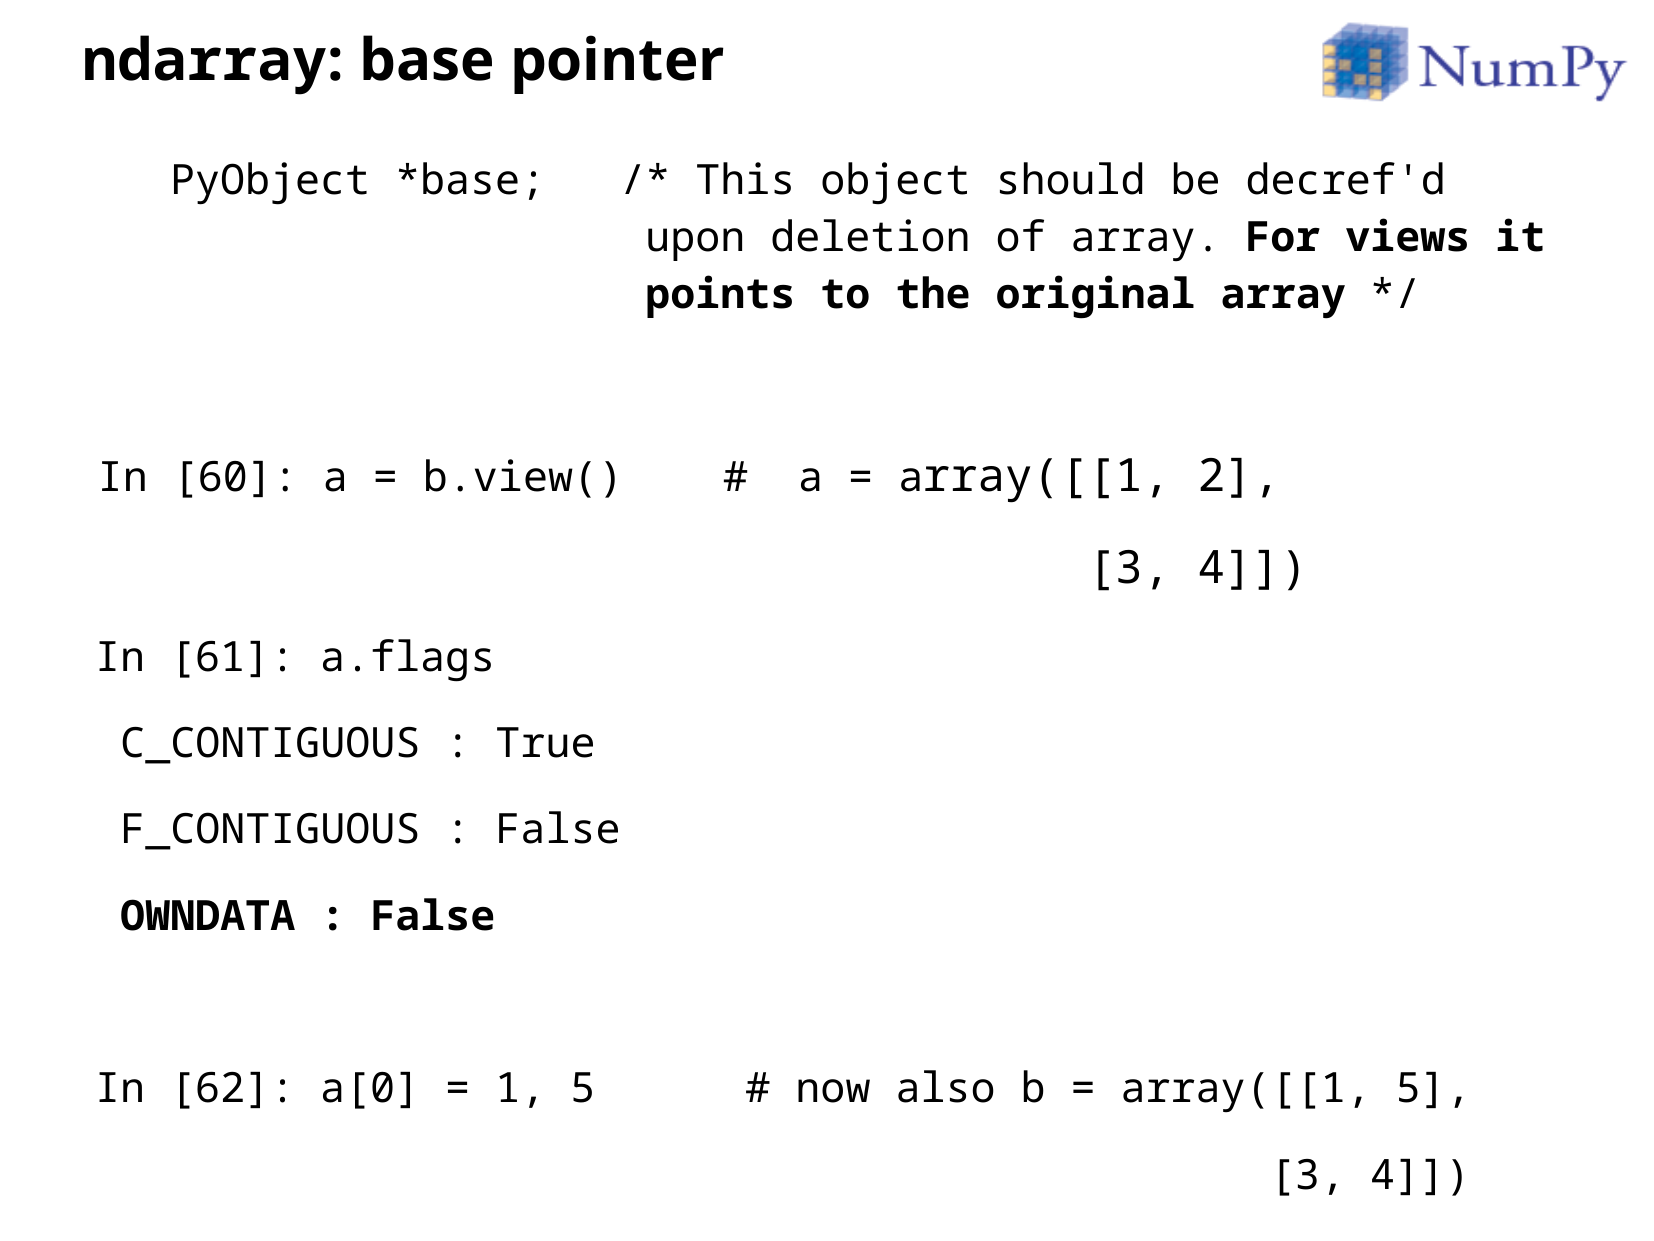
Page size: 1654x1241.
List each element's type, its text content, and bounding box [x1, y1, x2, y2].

picture [1302, 13, 1635, 113]
list PyObject *base; /* This object should be decref'd upon deletion of array. For views it points to the original array */ In [60]: a = b.view() # a = array([[1, 2], [3, 4]]) In [61]: a.flags C_CONTIGUOUS : True F_CONTIGUOUS : False OWNDATA : False In [62]: a[0] = 1, 5 # now also b = array([[1, 5], [3, 4]]) [70, 150, 1613, 1201]
title ndarray: base pointer [82, 3, 1571, 113]
